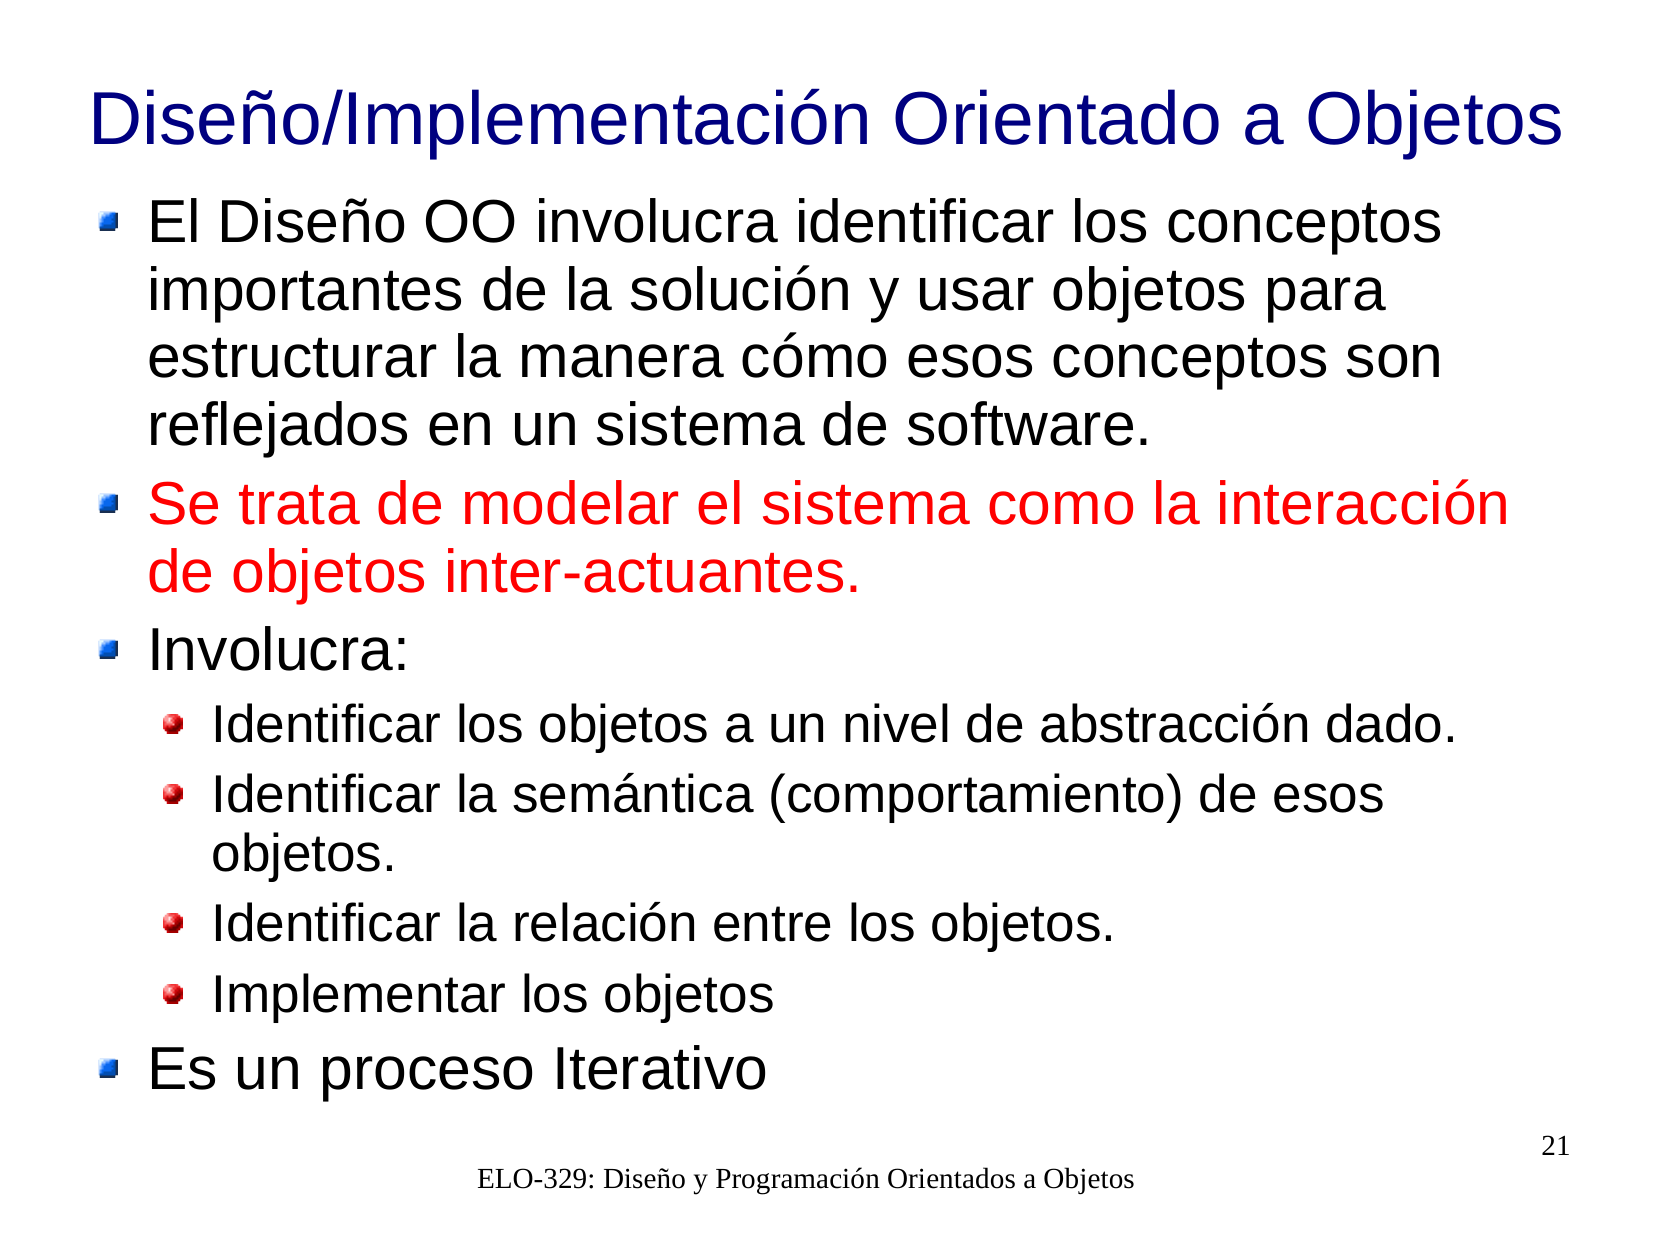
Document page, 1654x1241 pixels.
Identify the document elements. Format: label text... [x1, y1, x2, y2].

list El Diseño OO involucra identificar los conceptos importantes de la solución y usar objetos para estructurar la manera cómo esos conceptos son reflejados en un sistema de software. Se trata de modelar el sistema como la interacción de objetos inter-actuantes. Involucra: Identificar los objetos a un nivel de abstracción dado. Identificar la semántica (comportamiento) de esos objetos. Identificar la relación entre los objetos. Implementar los objetos Es un proceso Iterativo [82, 187, 1571, 1109]
title Diseño/Implementación Orientado a Objetos [82, 56, 1571, 181]
